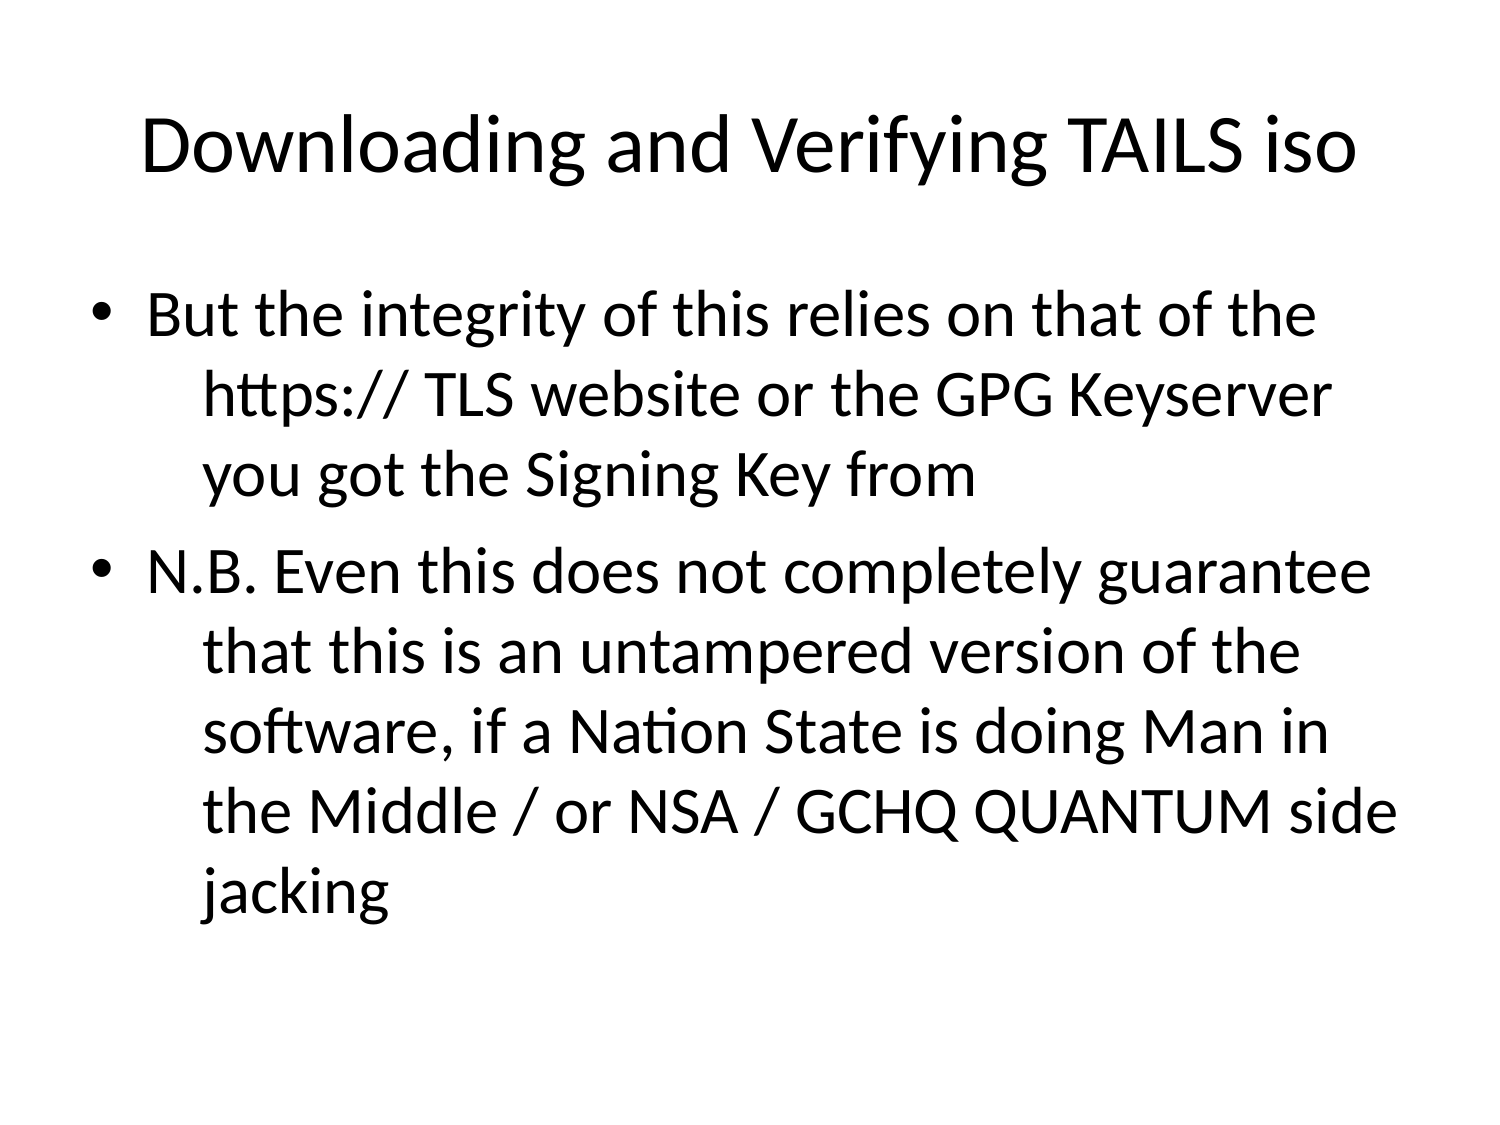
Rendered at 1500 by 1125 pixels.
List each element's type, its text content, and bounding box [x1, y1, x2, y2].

title Downloading and Verifying TAILS iso [75, 45, 1426, 233]
list But the integrity of this relies on that of the https:// TLS website or the GPG Keyserver you got the Signing Key from N.B. Even this does not completely guarantee that this is an untampered version of the software, if a Nation State is doing Man in the Middle / or NSA / GCHQ QUANTUM side jacking [75, 262, 1426, 1005]
